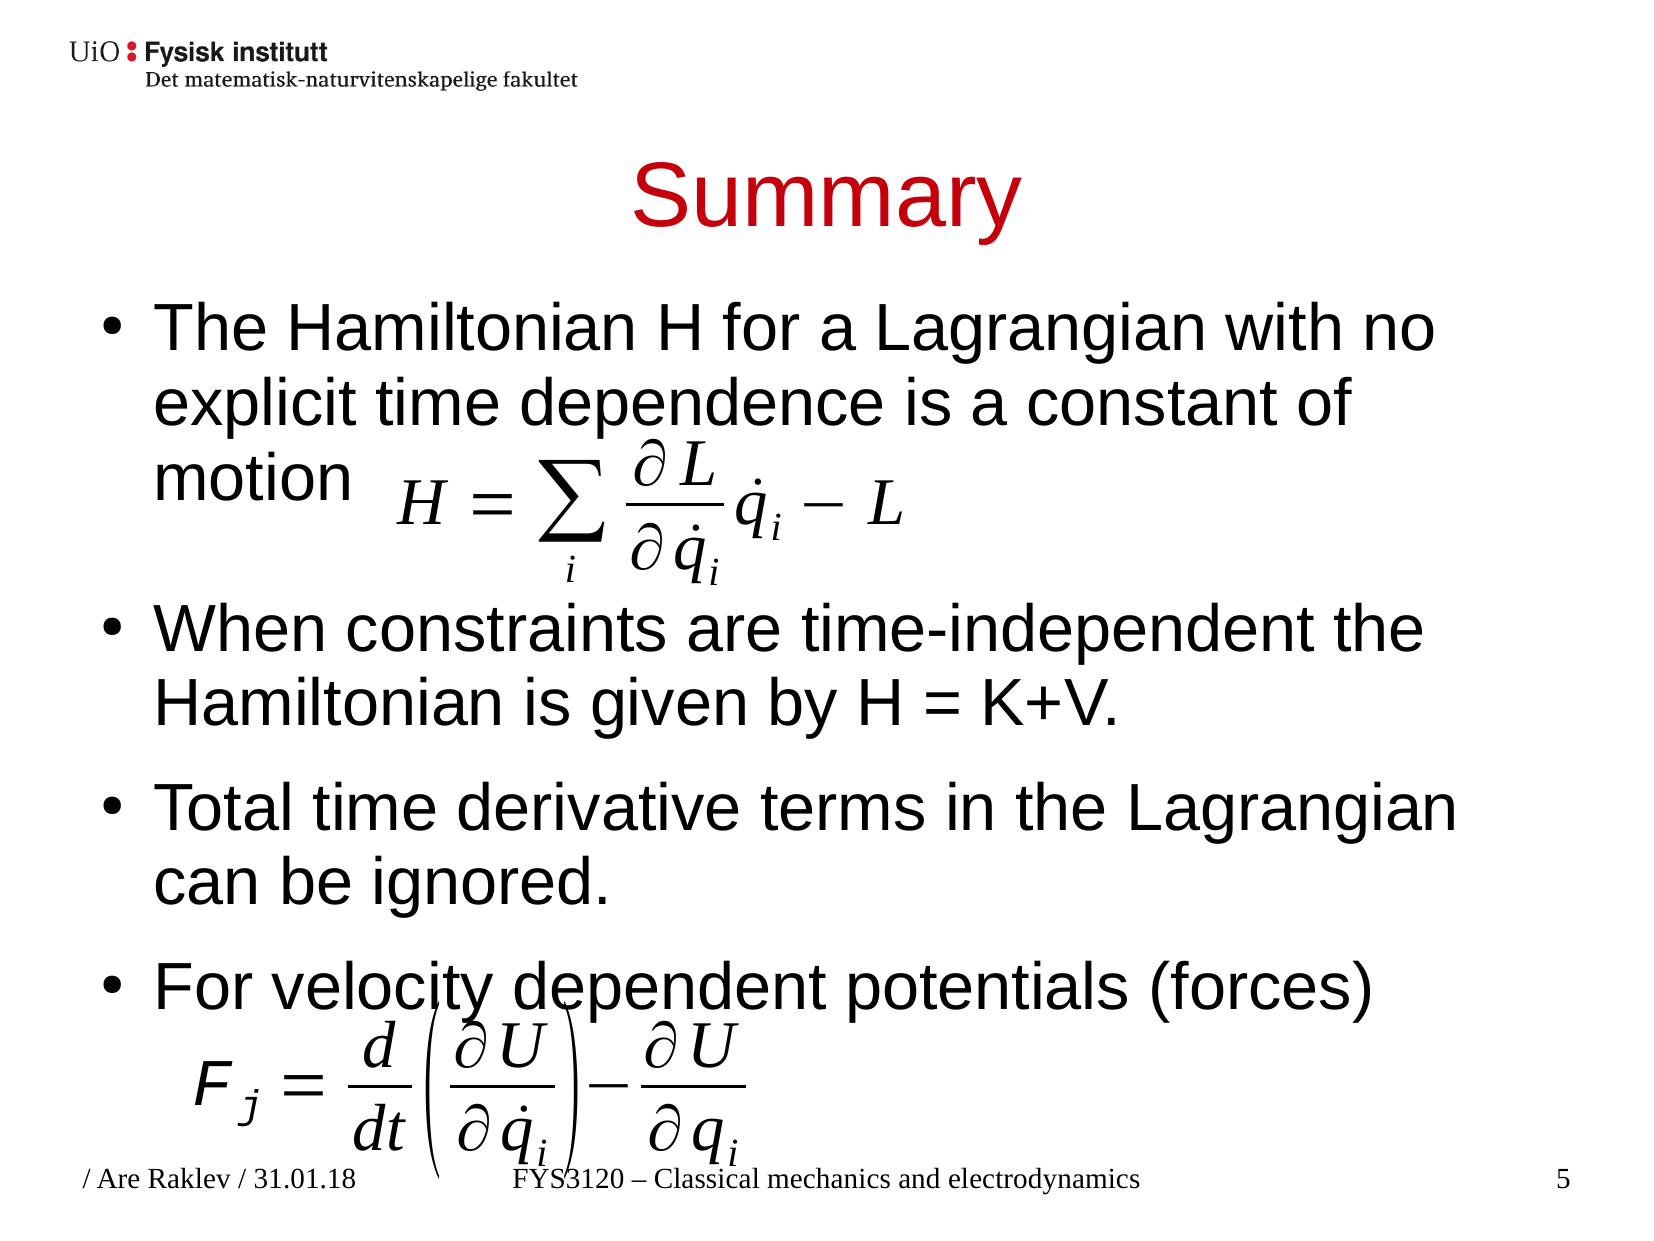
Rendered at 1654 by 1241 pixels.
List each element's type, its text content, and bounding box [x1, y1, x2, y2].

chart [185, 998, 755, 1184]
chart [386, 426, 912, 595]
title Summary [82, 90, 1571, 290]
picture [68, 37, 581, 93]
list The Hamiltonian H for a Lagrangian with no explicit time dependence is a constant of motion When constraints are time-independent the Hamiltonian is given by H = K+V. Total time derivative terms in the Lagrangian can be ignored. For velocity dependent potentials (forces) [82, 290, 1571, 1137]
